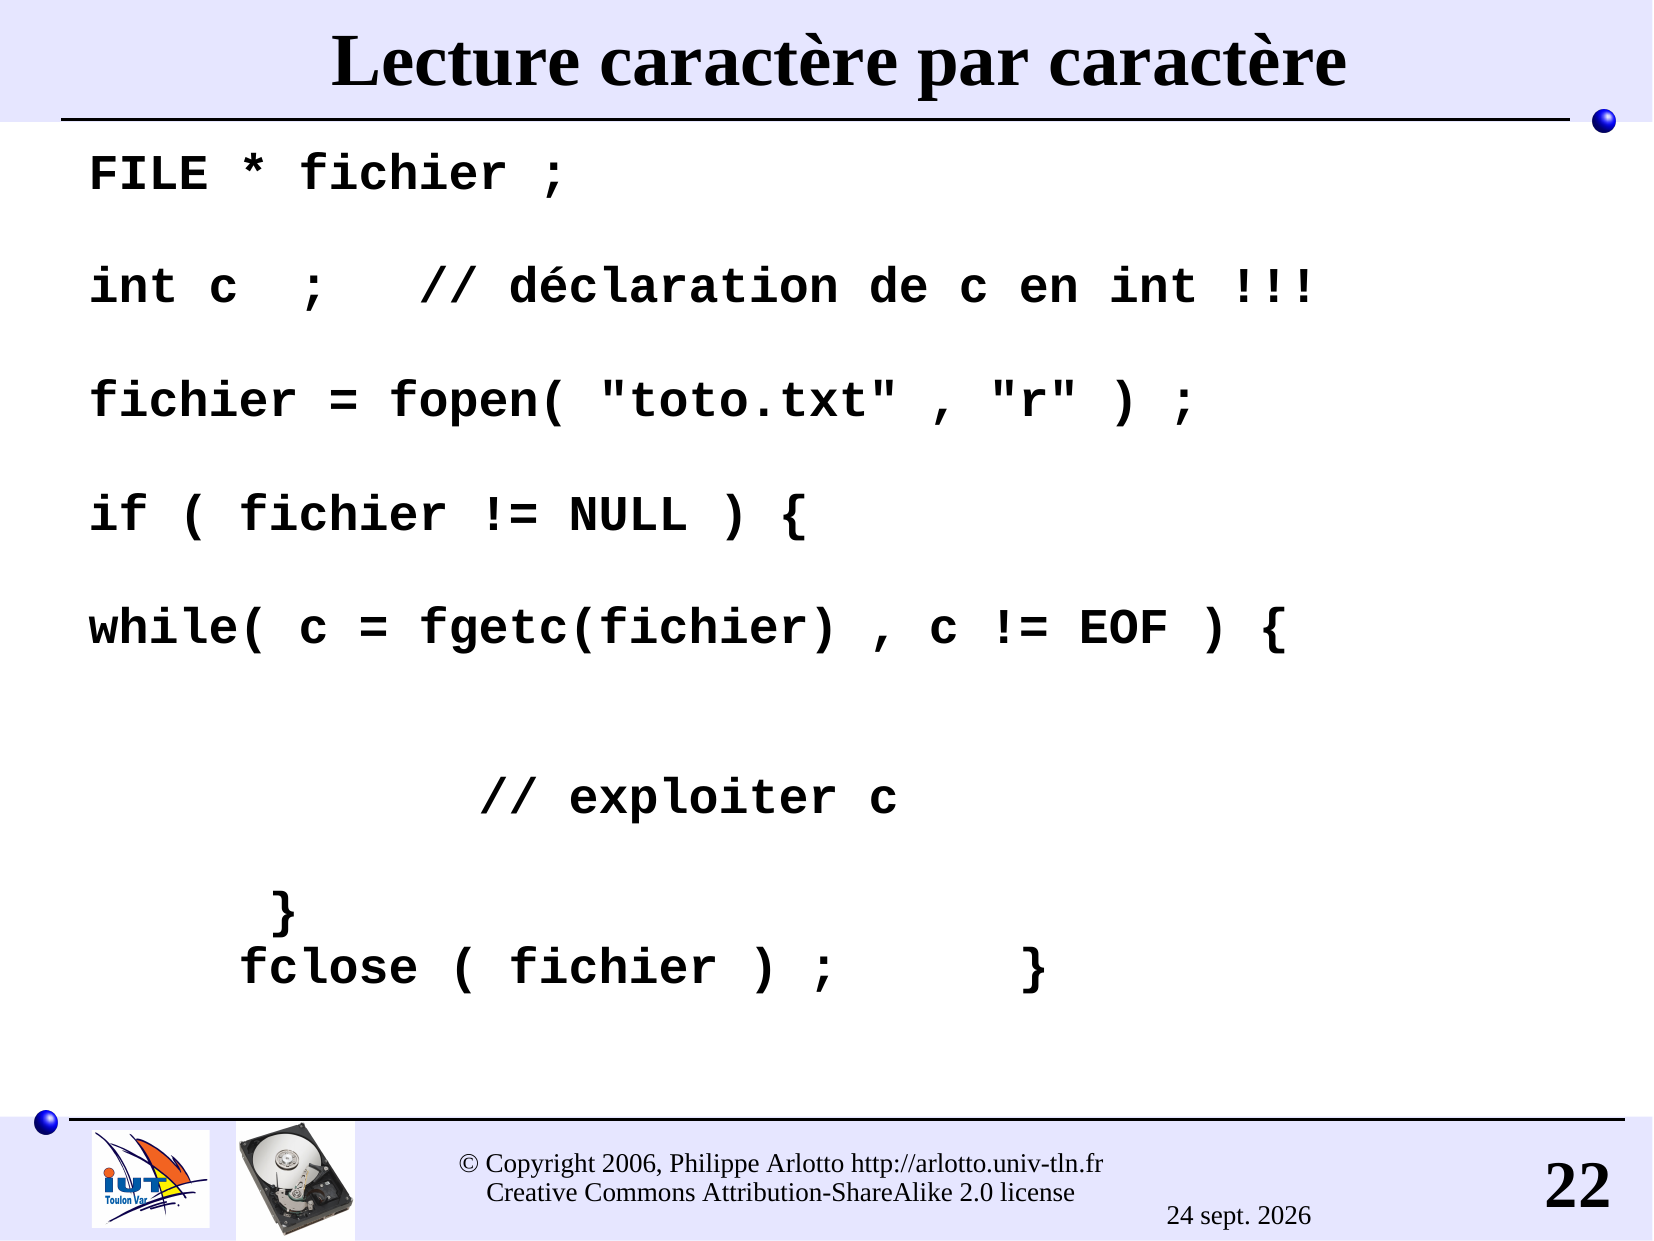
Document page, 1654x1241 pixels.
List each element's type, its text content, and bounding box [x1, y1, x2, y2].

text_box FILE * fichier ; int c ; // déclaration de c en int !!! fichier = fopen( "toto.txt" , "r" ) ; if ( fichier != NULL ) { while( c = fgetc(fichier) , c != EOF ) { // exploiter c } fclose ( fichier ) ; } [88, 147, 1595, 1113]
title Lecture caractère par caractère [95, 11, 1585, 110]
picture [236, 1121, 355, 1241]
